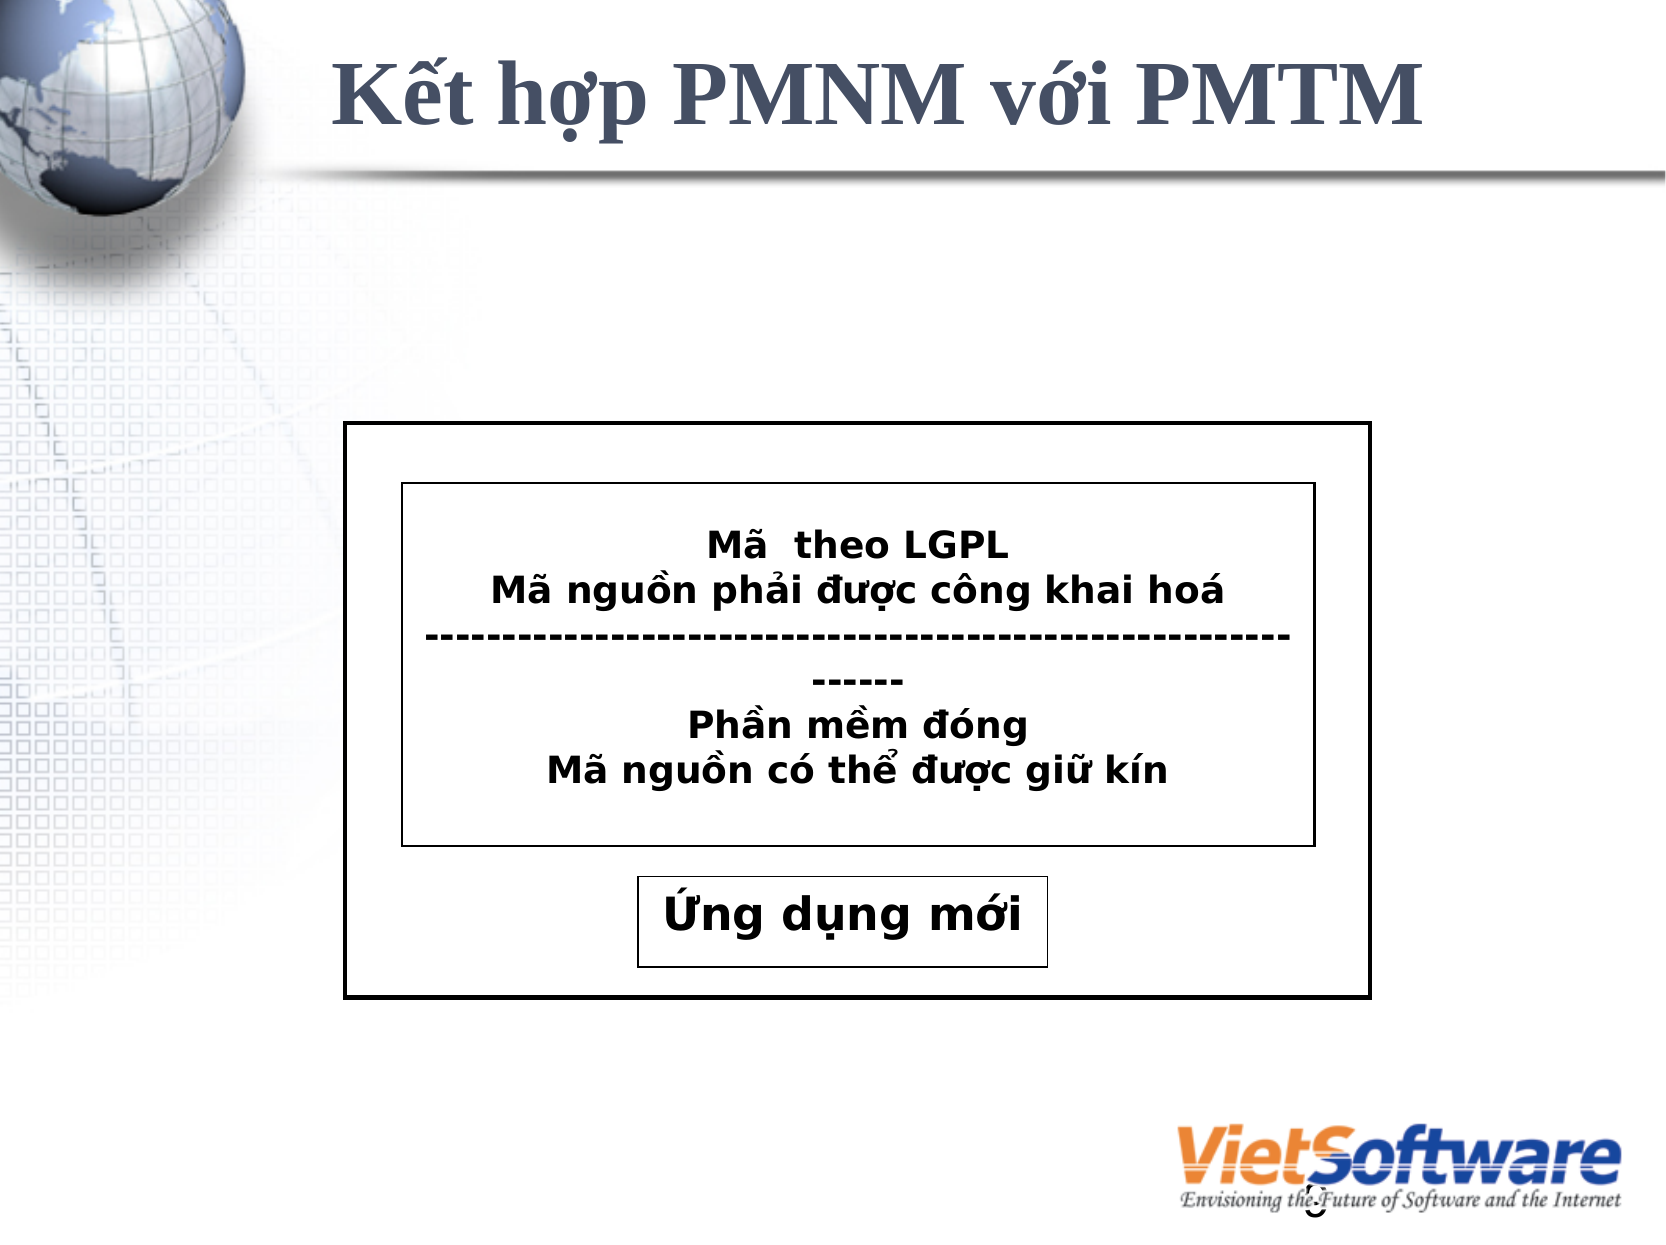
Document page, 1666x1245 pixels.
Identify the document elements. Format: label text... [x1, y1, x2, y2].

picture [0, 0, 1666, 1245]
text_box Mã theo LGPL Mã nguồn phải được công khai hoá -------------------------------------------------------------- Phần mềm đóng Mã nguồn có thể được giữ kín [402, 483, 1315, 847]
text_box Ứng dụng mới [638, 876, 1048, 968]
text_box [345, 422, 1370, 998]
title Kết hợp PMNM với PMTM [315, 12, 1598, 163]
